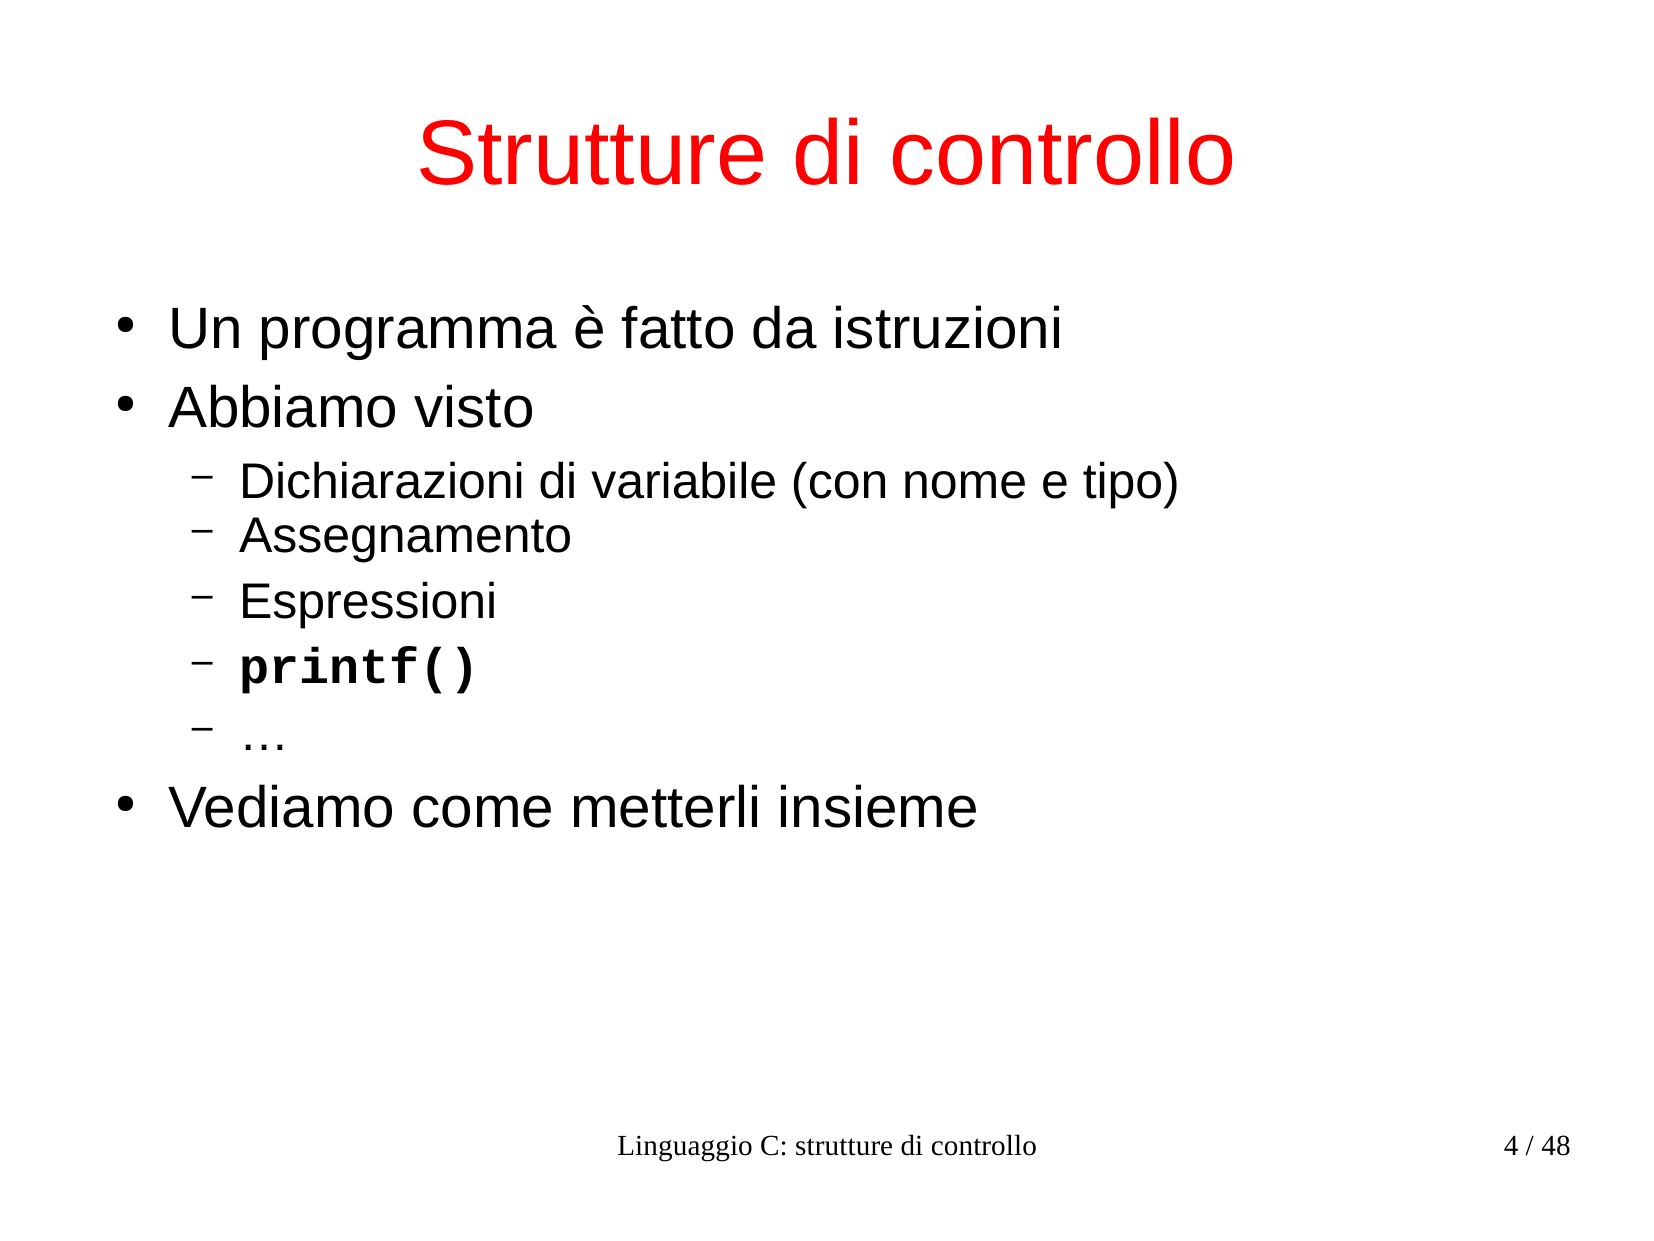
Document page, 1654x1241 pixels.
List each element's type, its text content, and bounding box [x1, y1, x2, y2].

list Un programma è fatto da istruzioni Abbiamo visto Dichiarazioni di variabile (con nome e tipo) Assegnamento Espressioni printf() … Vediamo come metterli insieme [82, 290, 1571, 1109]
title Strutture di controllo [82, 49, 1571, 257]
